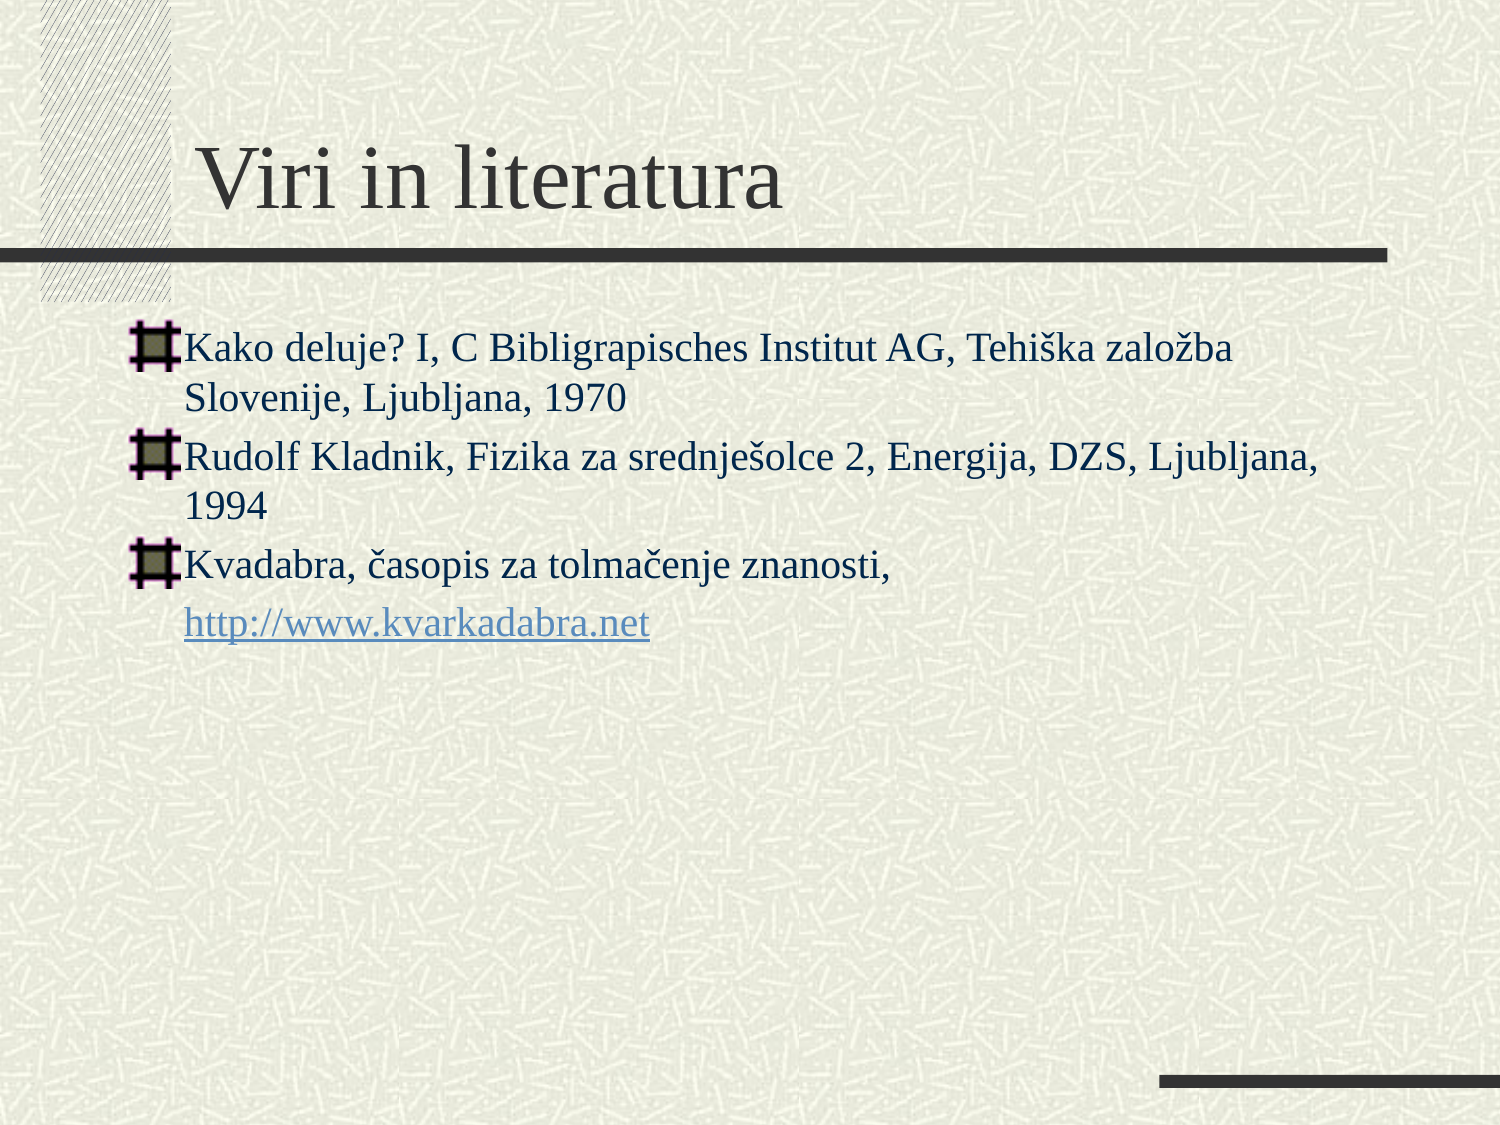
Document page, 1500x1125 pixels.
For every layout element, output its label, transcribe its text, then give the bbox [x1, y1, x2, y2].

picture [0, 0, 1500, 1125]
list Kako deluje? I, C Bibligrapisches Institut AG, Tehiška založba Slovenije, Ljubljana, 1970 Rudolf Kladnik, Fizika za srednješolce 2, Energija, DZS, Ljubljana, 1994 Kvadabra, časopis za tolmačenje znanosti, http://www.kvarkadabra.net [112, 312, 1388, 1000]
title Viri in literatura [179, 46, 1455, 235]
